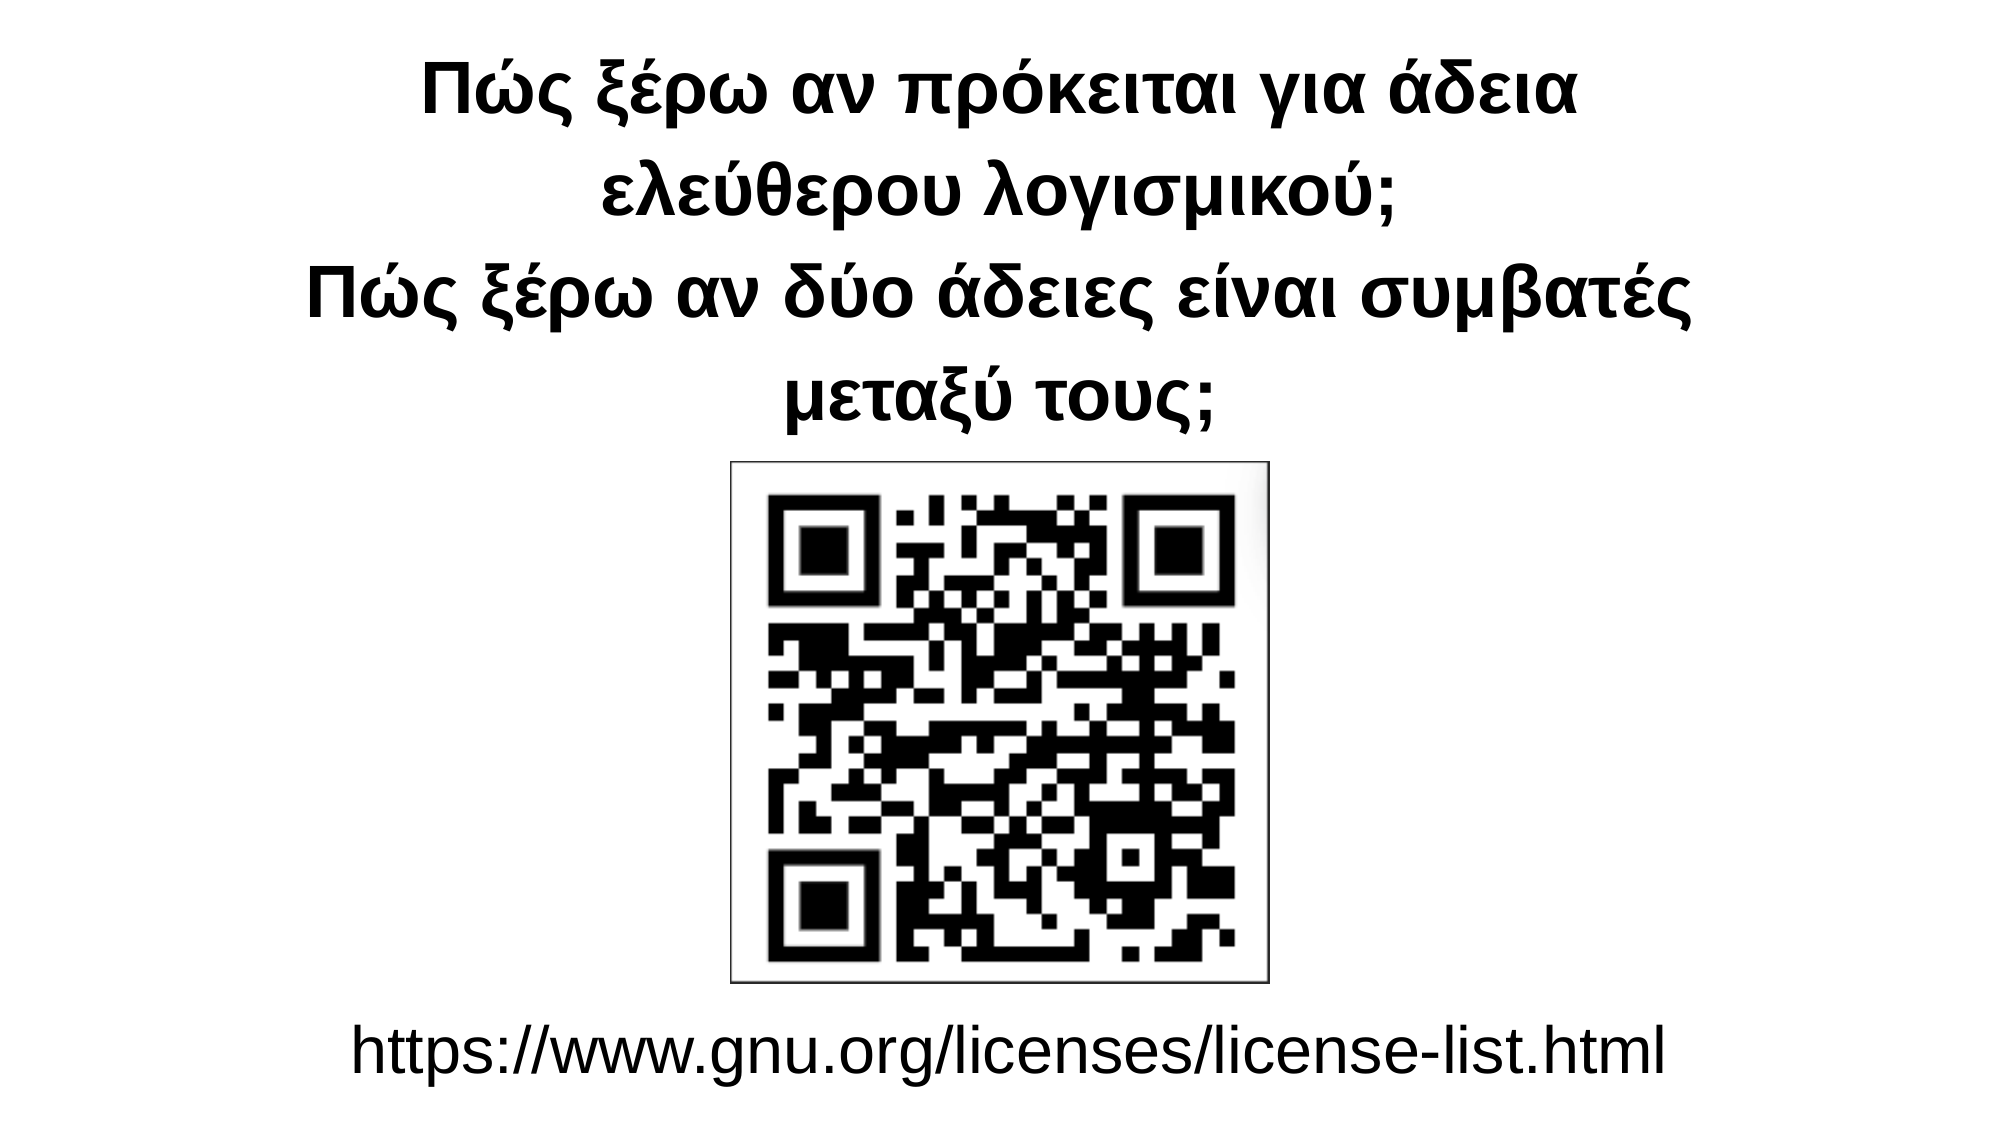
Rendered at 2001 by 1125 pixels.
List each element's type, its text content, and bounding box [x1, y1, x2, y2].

picture [730, 461, 1270, 984]
title Πώς ξέρω αν πρόκειται για άδεια ελεύθερου λογισμικού; Πώς ξέρω αν δύο άδειες είναι συμβατές μεταξύ τους; [243, 14, 1757, 443]
subtitle https://www.gnu.org/licenses/license-list.html [300, 986, 1801, 1125]
